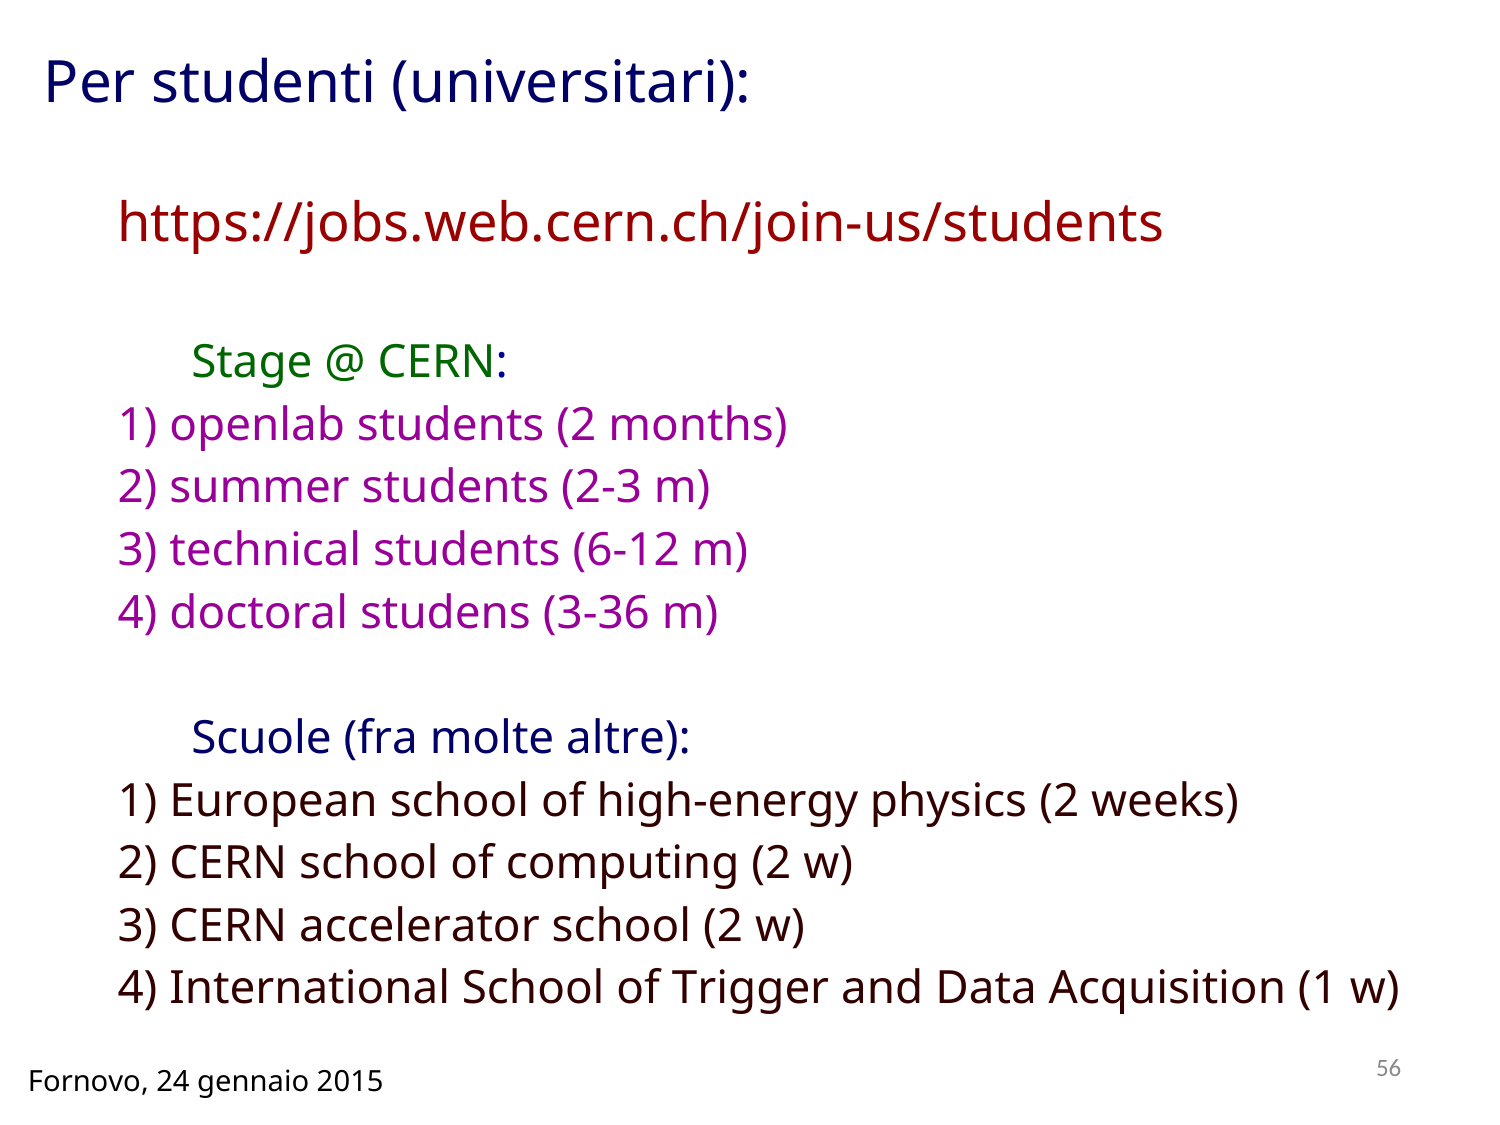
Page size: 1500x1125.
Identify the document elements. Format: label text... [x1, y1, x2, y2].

text_box Per studenti (universitari): https://jobs.web.cern.ch/join-us/students Stage @ CERN: 1) openlab students (2 months) 2) summer students (2-3 m) 3) technical students (6-12 m) 4) doctoral studens (3-36 m) Scuole (fra molte altre): 1) European school of high-energy physics (2 weeks) 2) CERN school of computing (2 w) 3) CERN accelerator school (2 w) 4) International School of Trigger and Data Acquisition (1 w) [29, 0, 1447, 1048]
text_box <numero> [1074, 1048, 1417, 1095]
